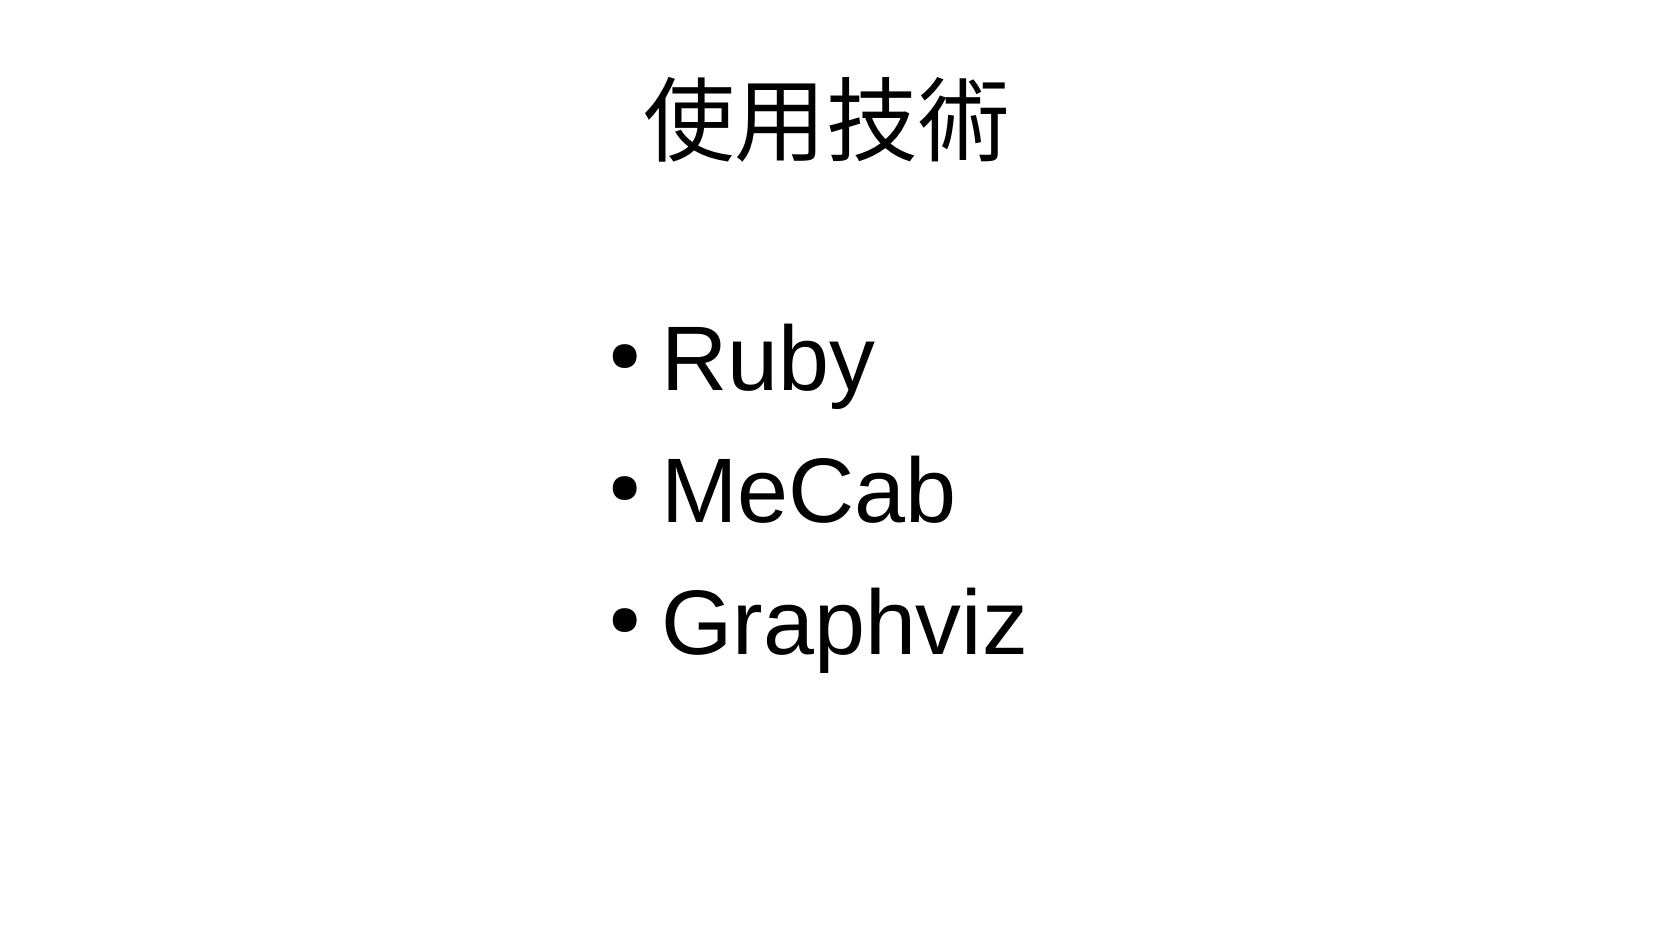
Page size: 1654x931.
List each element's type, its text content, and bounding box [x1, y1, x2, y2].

title 使用技術 [82, 37, 1571, 193]
list Ruby MeCab Graphviz [590, 307, 1654, 847]
